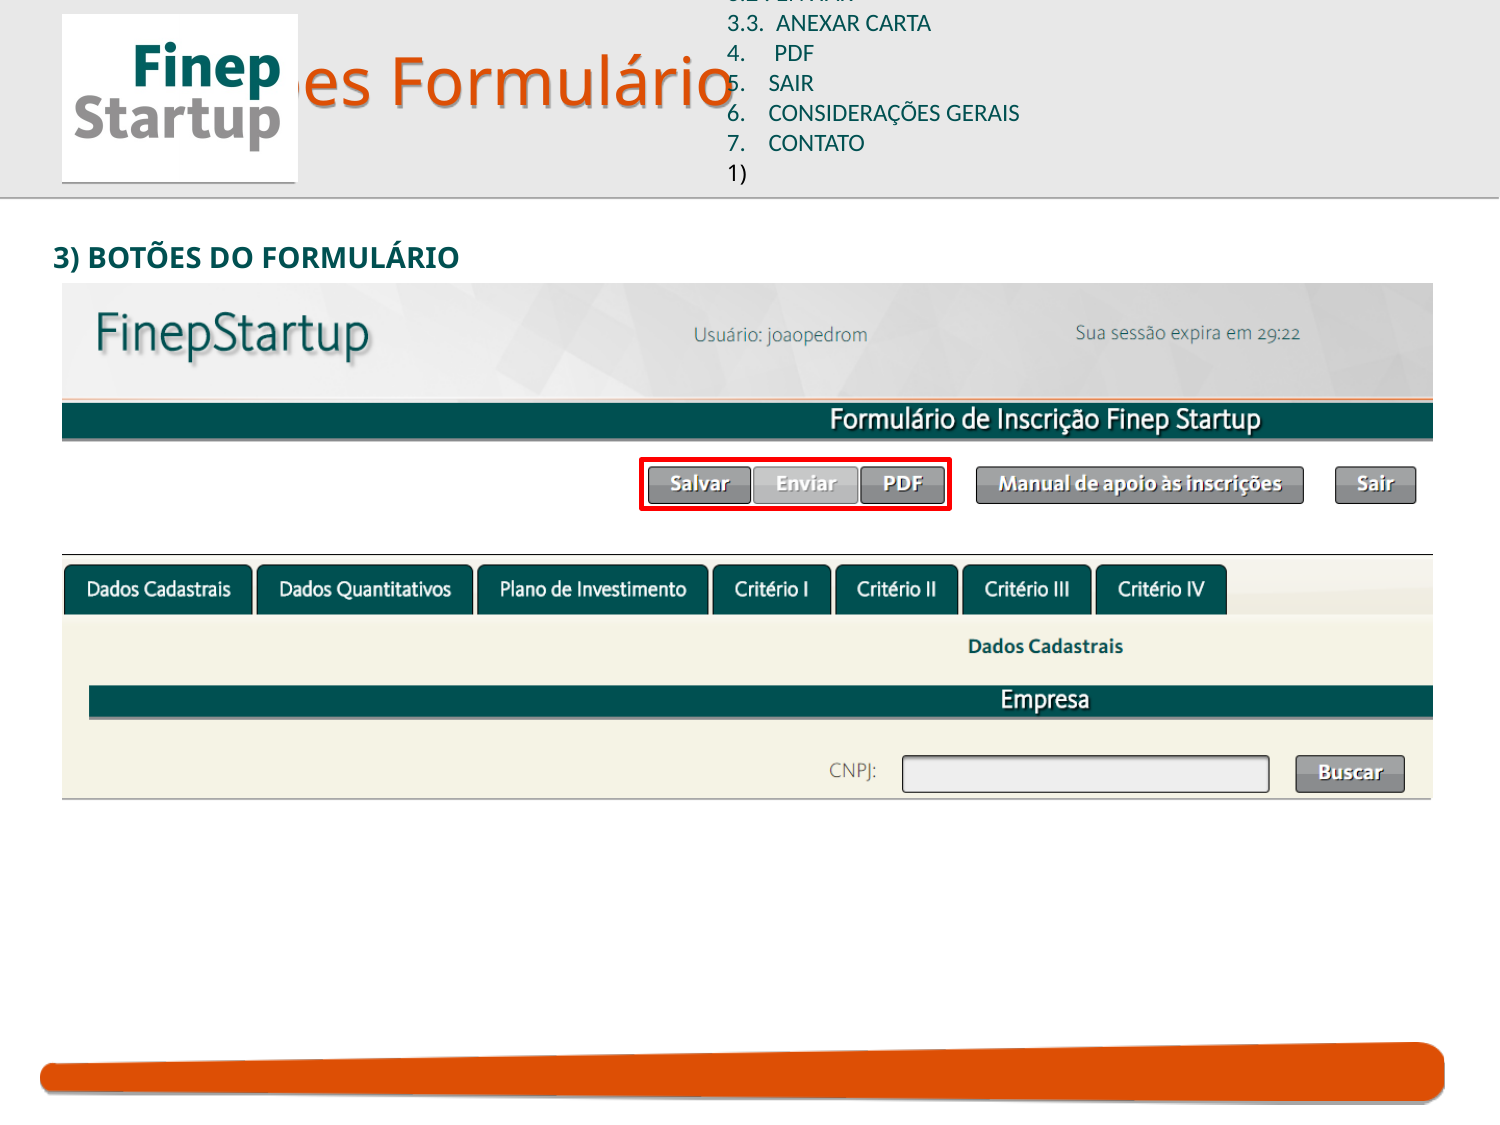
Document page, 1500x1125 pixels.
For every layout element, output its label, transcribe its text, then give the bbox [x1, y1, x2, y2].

picture [62, 14, 298, 182]
text_box 3) BOTÕES DO FORMULÁRIO [38, 232, 1113, 282]
text_box 1. 1º ACESSO 2. CADASTRO 3. BOTÕES DO FORMULÁRIO 3.1. SALVAR 3.2 . ENVIAR 3.3. ANEXAR CARTA 4. PDF 5. SAIR 6. CONSIDERAÇÕES GERAIS 7. CONTATO [712, 0, 1480, 195]
picture [62, 283, 1433, 798]
